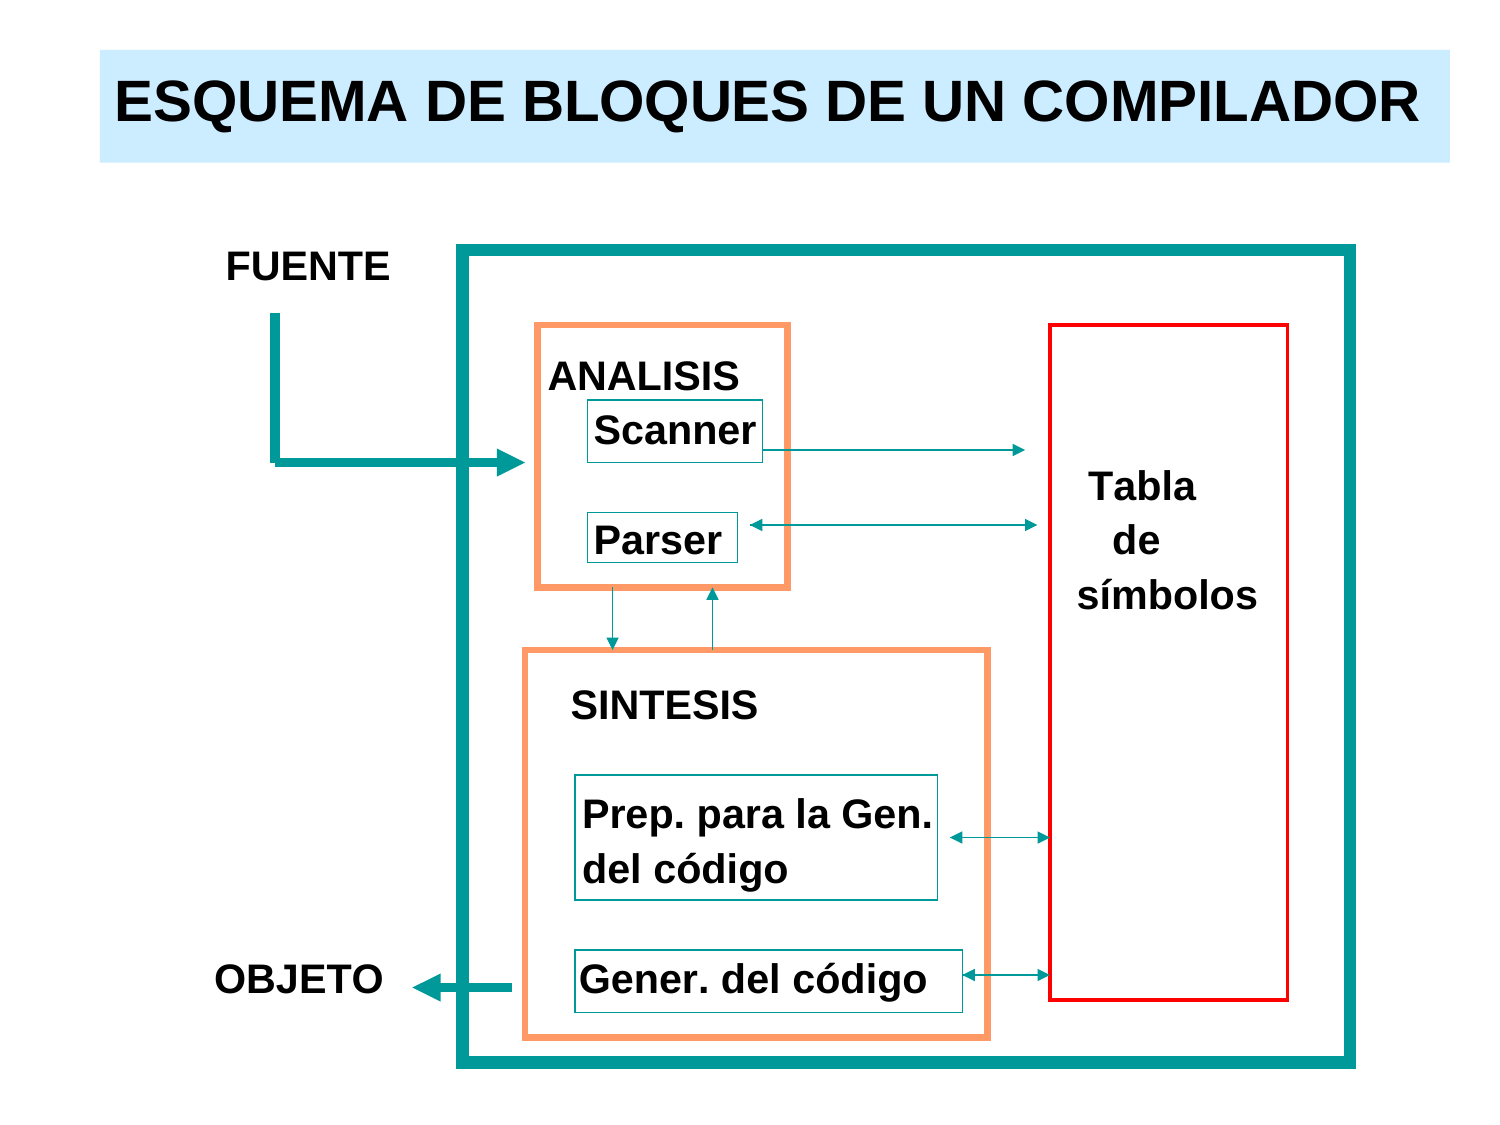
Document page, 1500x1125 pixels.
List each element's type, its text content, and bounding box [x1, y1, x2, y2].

title ESQUEMA DE BLOQUES DE UN COMPILADOR [99, 49, 1450, 163]
list FUENTE Compilador ANALISIS Scanner Tabla Parser de símbolos SINTESIS Prep. para la Gen. del código OBJETO Gener. del código [469, 256, 1344, 1056]
list FUENTE Compilador ANALISIS Scanner Tabla Parser de símbolos SINTESIS Prep. para la Gen. del código OBJETO Gener. del código [187, 237, 1350, 1074]
